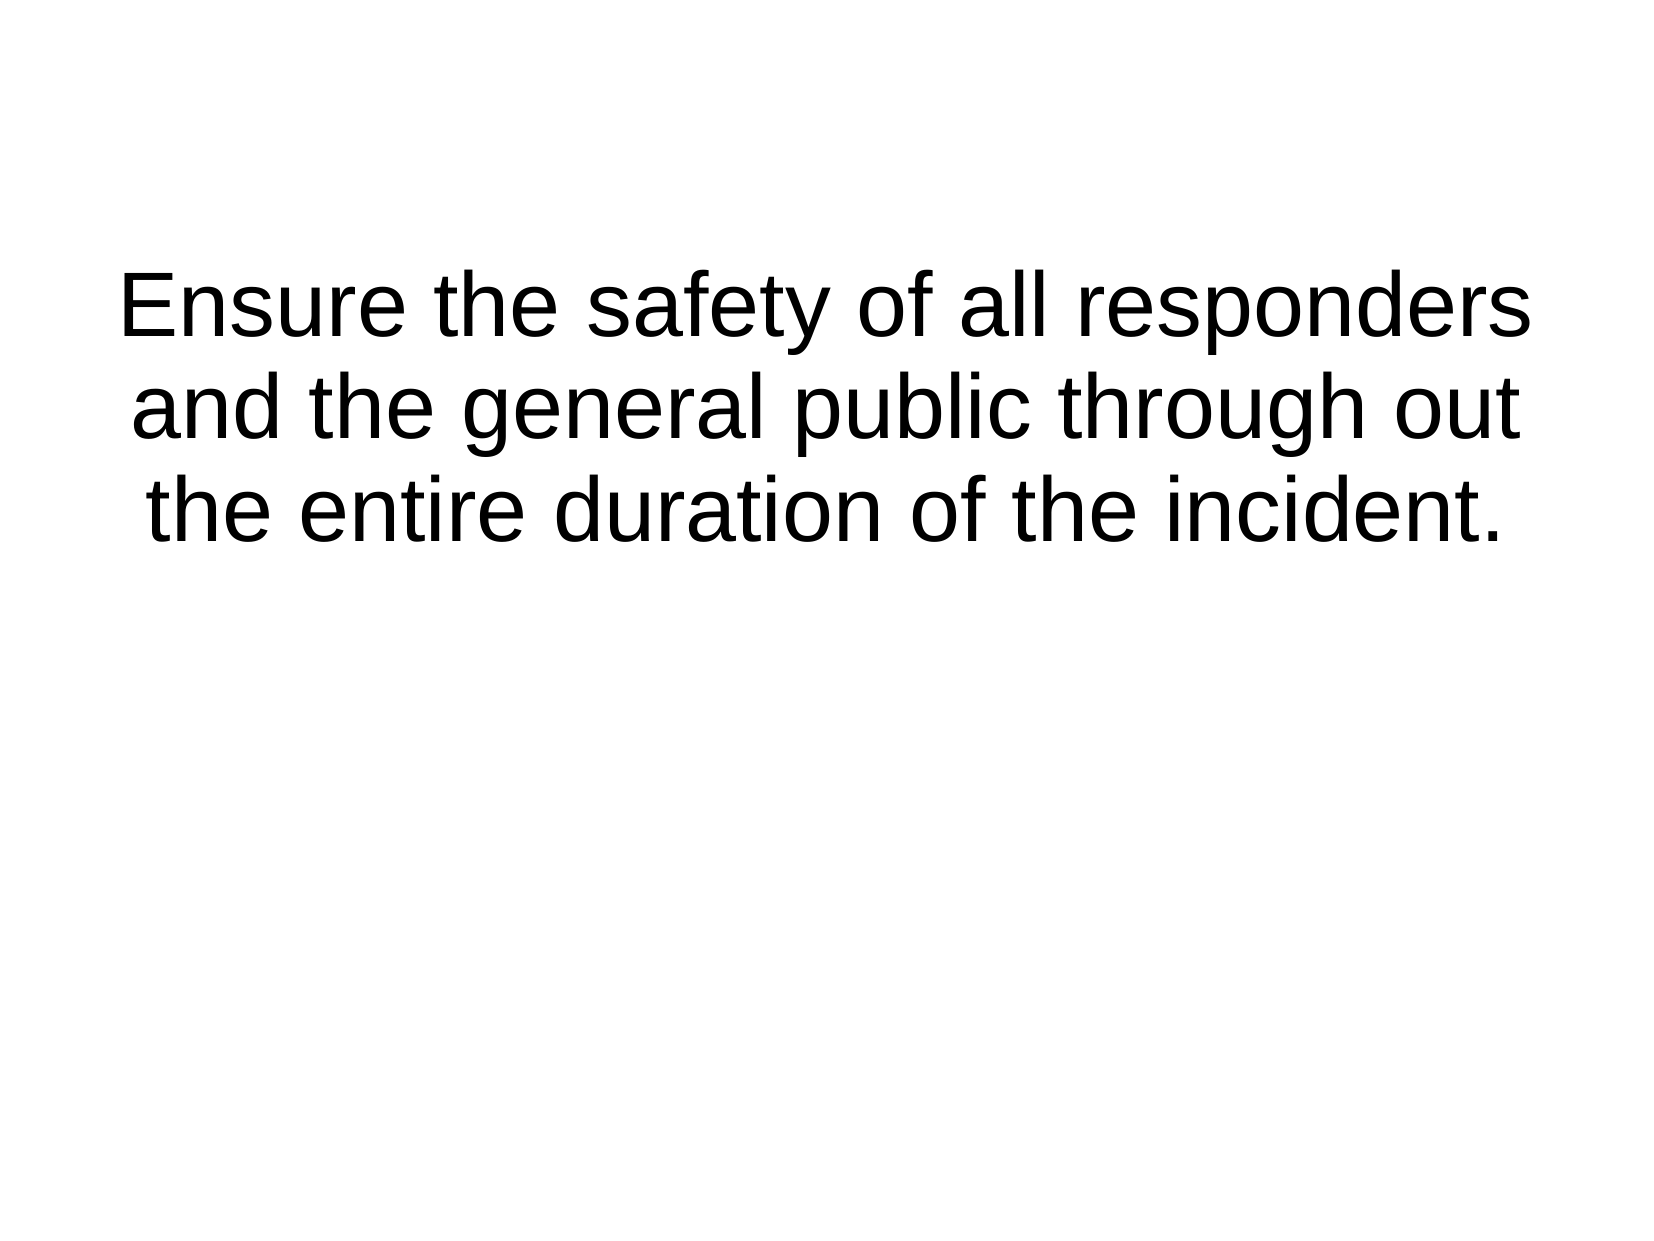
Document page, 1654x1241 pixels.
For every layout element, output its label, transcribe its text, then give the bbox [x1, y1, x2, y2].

title Ensure the safety of all responders and the general public through out the entire duration of the incident. [82, 253, 1571, 561]
